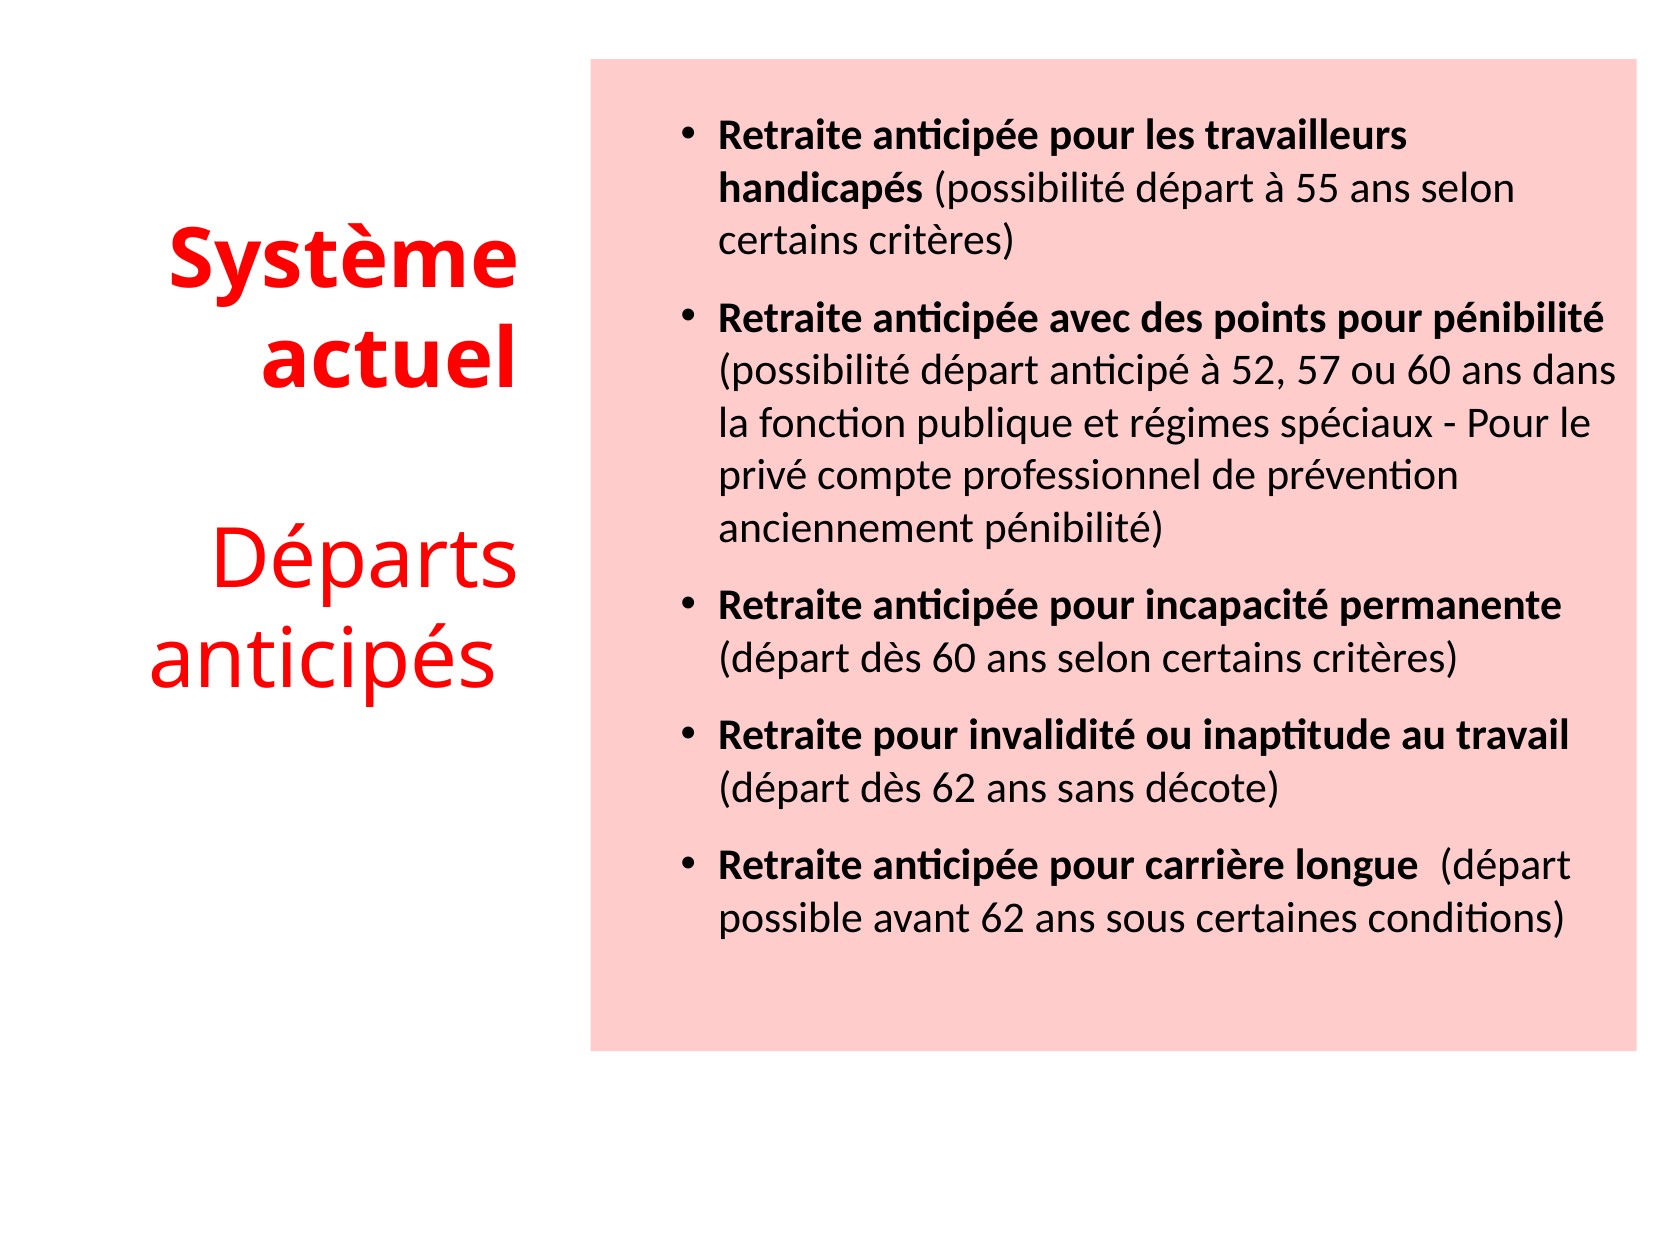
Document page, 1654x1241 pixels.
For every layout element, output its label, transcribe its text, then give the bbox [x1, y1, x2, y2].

title Système actuel Départs anticipés [47, 159, 590, 969]
text_box Retraite anticipée pour les travailleurs handicapés (possibilité départ à 55 ans selon certains critères) Retraite anticipée avec des points pour pénibilité (possibilité départ anticipé à 52, 57 ou 60 ans dans la fonction publique et régimes spéciaux - Pour le privé compte professionnel de prévention anciennement pénibilité) Retraite anticipée pour incapacité permanente (départ dès 60 ans selon certains critères) Retraite pour invalidité ou inaptitude au travail (départ dès 62 ans sans décote) Retraite anticipée pour carrière longue (départ possible avant 62 ans sous certaines conditions) [590, 59, 1637, 1052]
